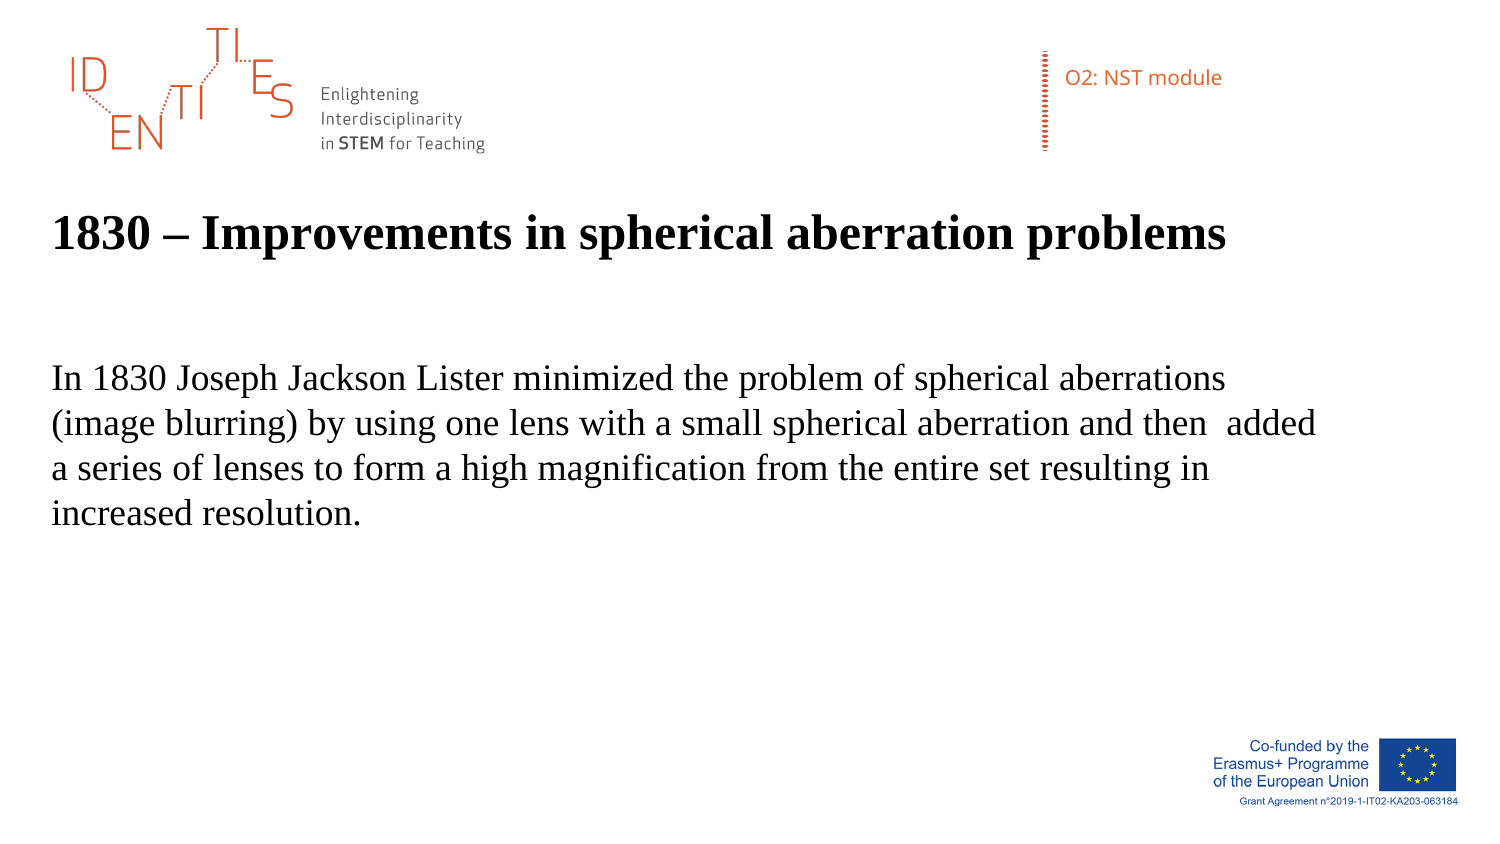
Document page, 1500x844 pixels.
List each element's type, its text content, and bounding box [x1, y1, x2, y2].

text_box In 1830 Joseph Jackson Lister minimized the problem of spherical aberrations (image blurring) by using one lens with a small spherical aberration and then added a series of lenses to form a high magnification from the entire set resulting in increased resolution. [36, 345, 1357, 578]
text_box 1830 – Improvements in spherical aberration problems [36, 175, 1500, 392]
picture [1042, 51, 1051, 151]
text_box O2: NST module [1051, 57, 1472, 139]
picture [71, 24, 485, 157]
picture [1208, 735, 1459, 810]
